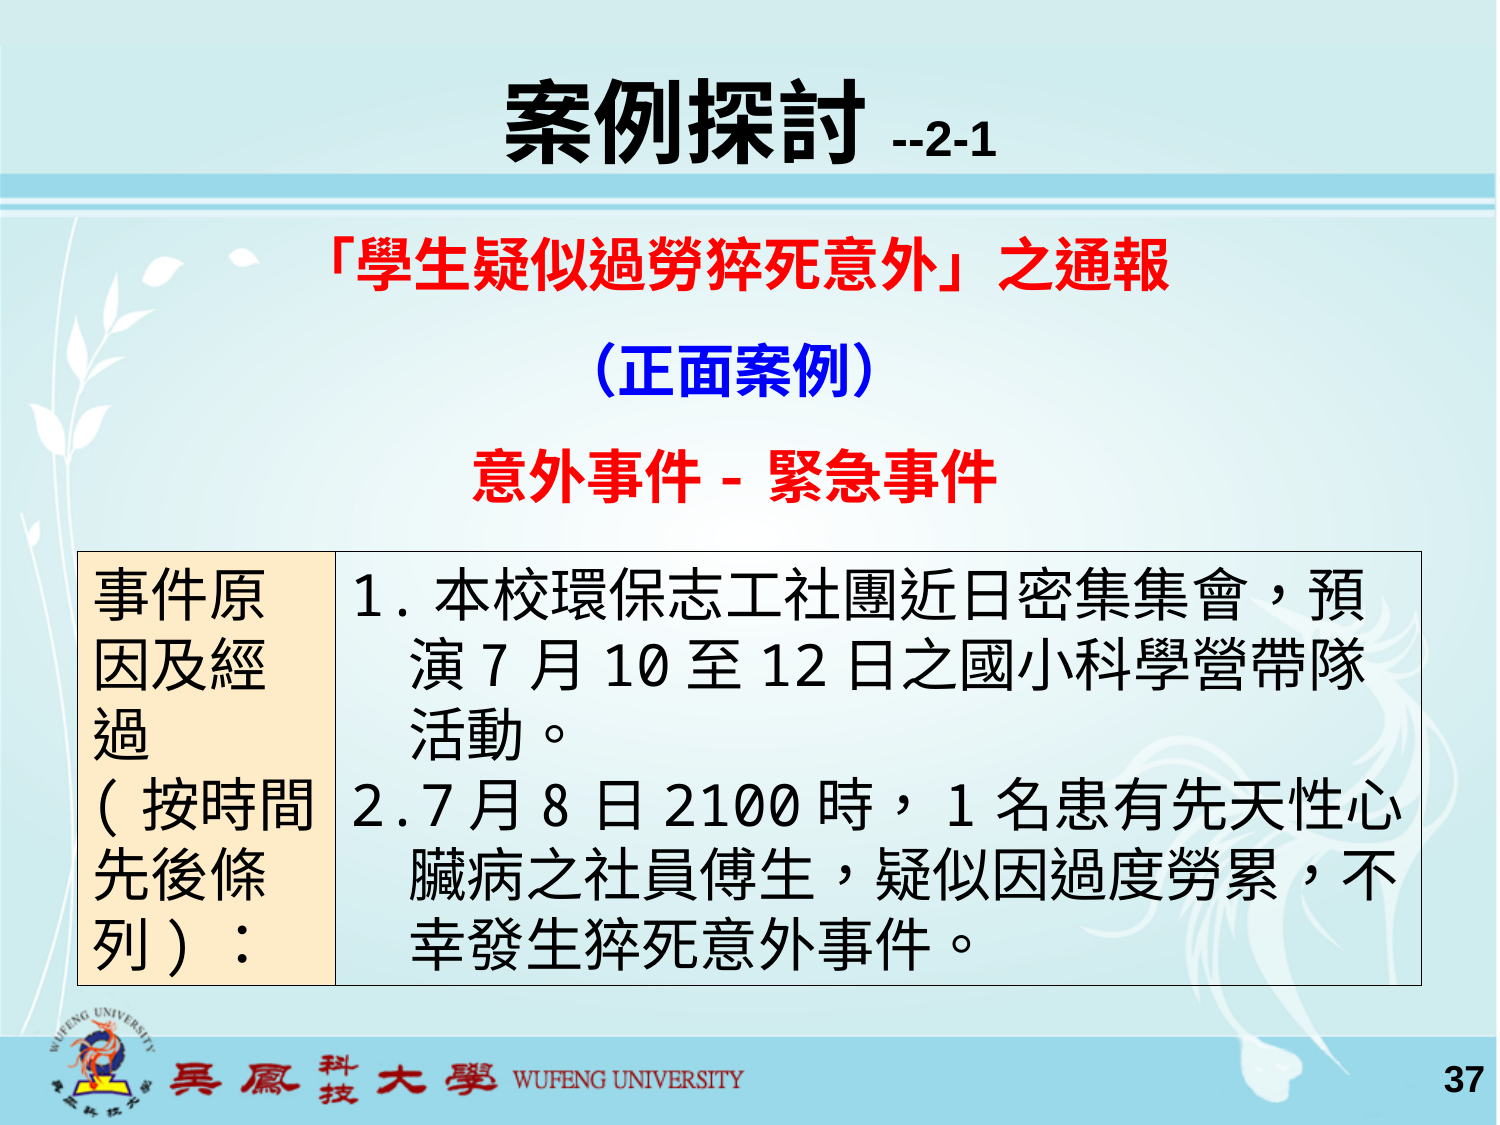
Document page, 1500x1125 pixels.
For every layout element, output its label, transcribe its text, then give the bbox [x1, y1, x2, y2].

picture [0, 0, 1500, 1125]
table_header 事件原因及經過 (按時間先後條列)： [78, 552, 335, 985]
text_box <number> [1362, 1046, 1500, 1090]
table_header 1.本校環保志工社團近日密集集會，預演7月10至12日之國小科學營帶隊活動。 2.7月8日2100時，1名患有先天性心臟病之社員傅生，疑似因過度勞累，不幸發生猝死意外事件。 [336, 552, 1421, 985]
text_box 案例探討--2-1 [112, 42, 1388, 197]
text_box 「學生疑似過勞猝死意外」之通報 （正面案例） 意外事件-緊急事件 [282, 220, 1187, 519]
